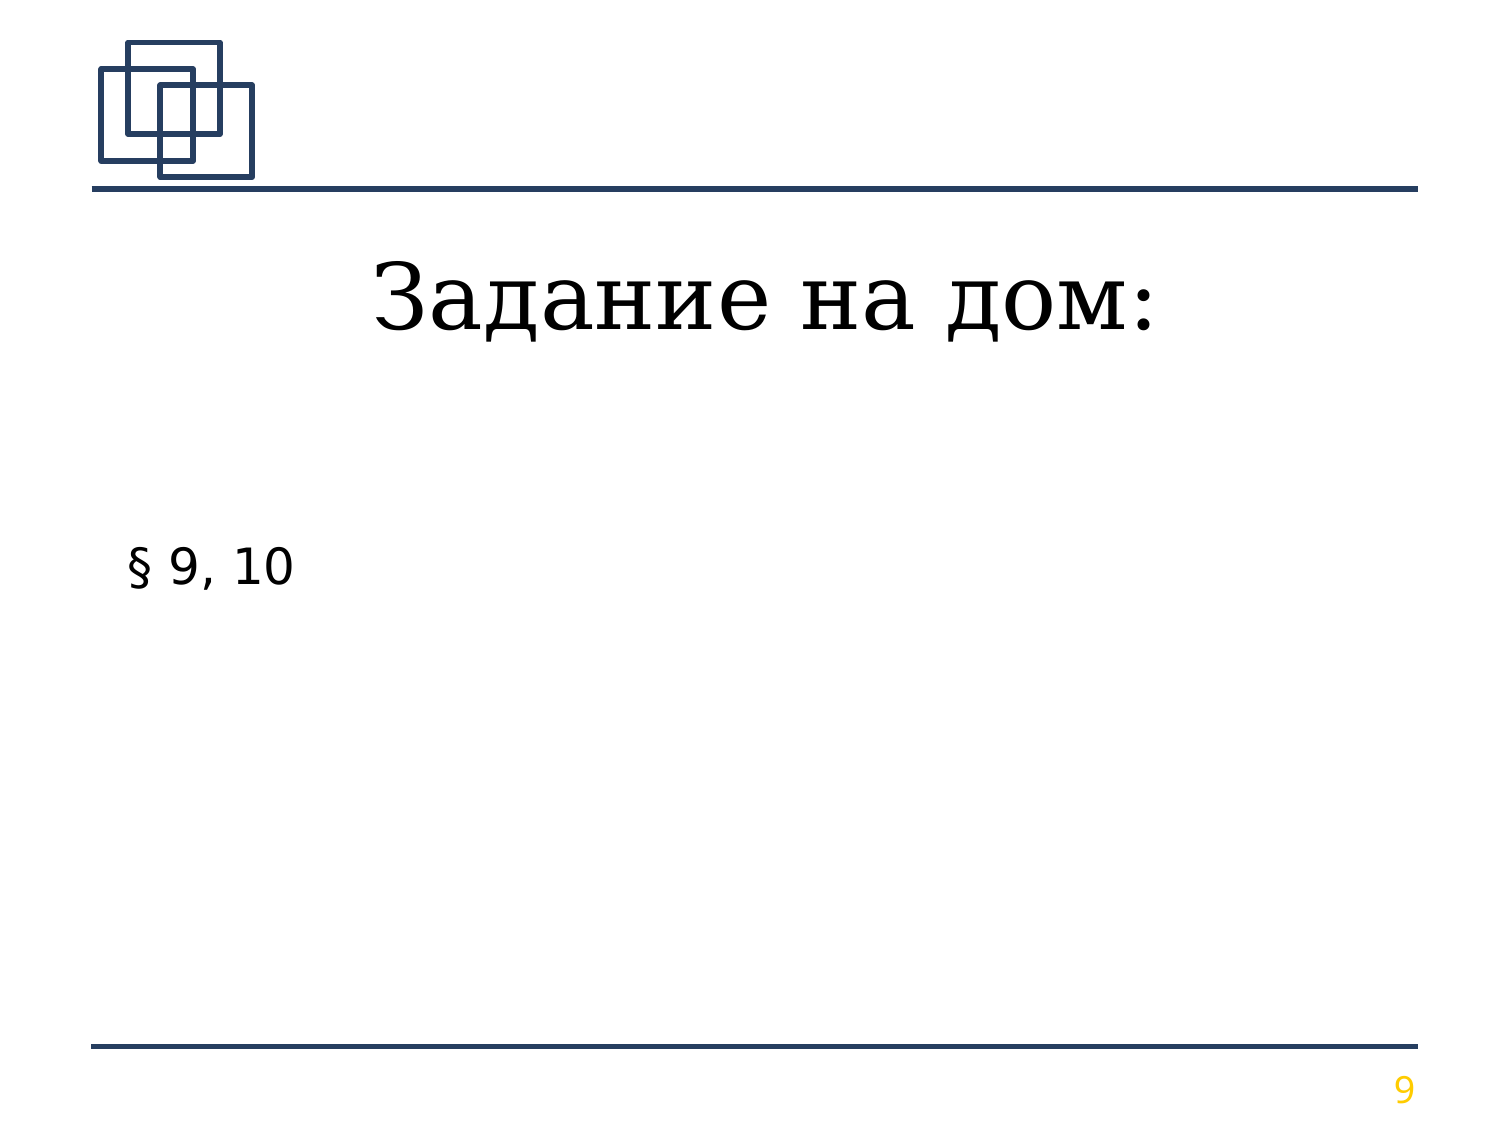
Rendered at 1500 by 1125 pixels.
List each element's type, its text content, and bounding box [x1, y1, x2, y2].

title Задание на дом: [112, 172, 1388, 413]
text_box § 9, 10 [112, 527, 1436, 1000]
